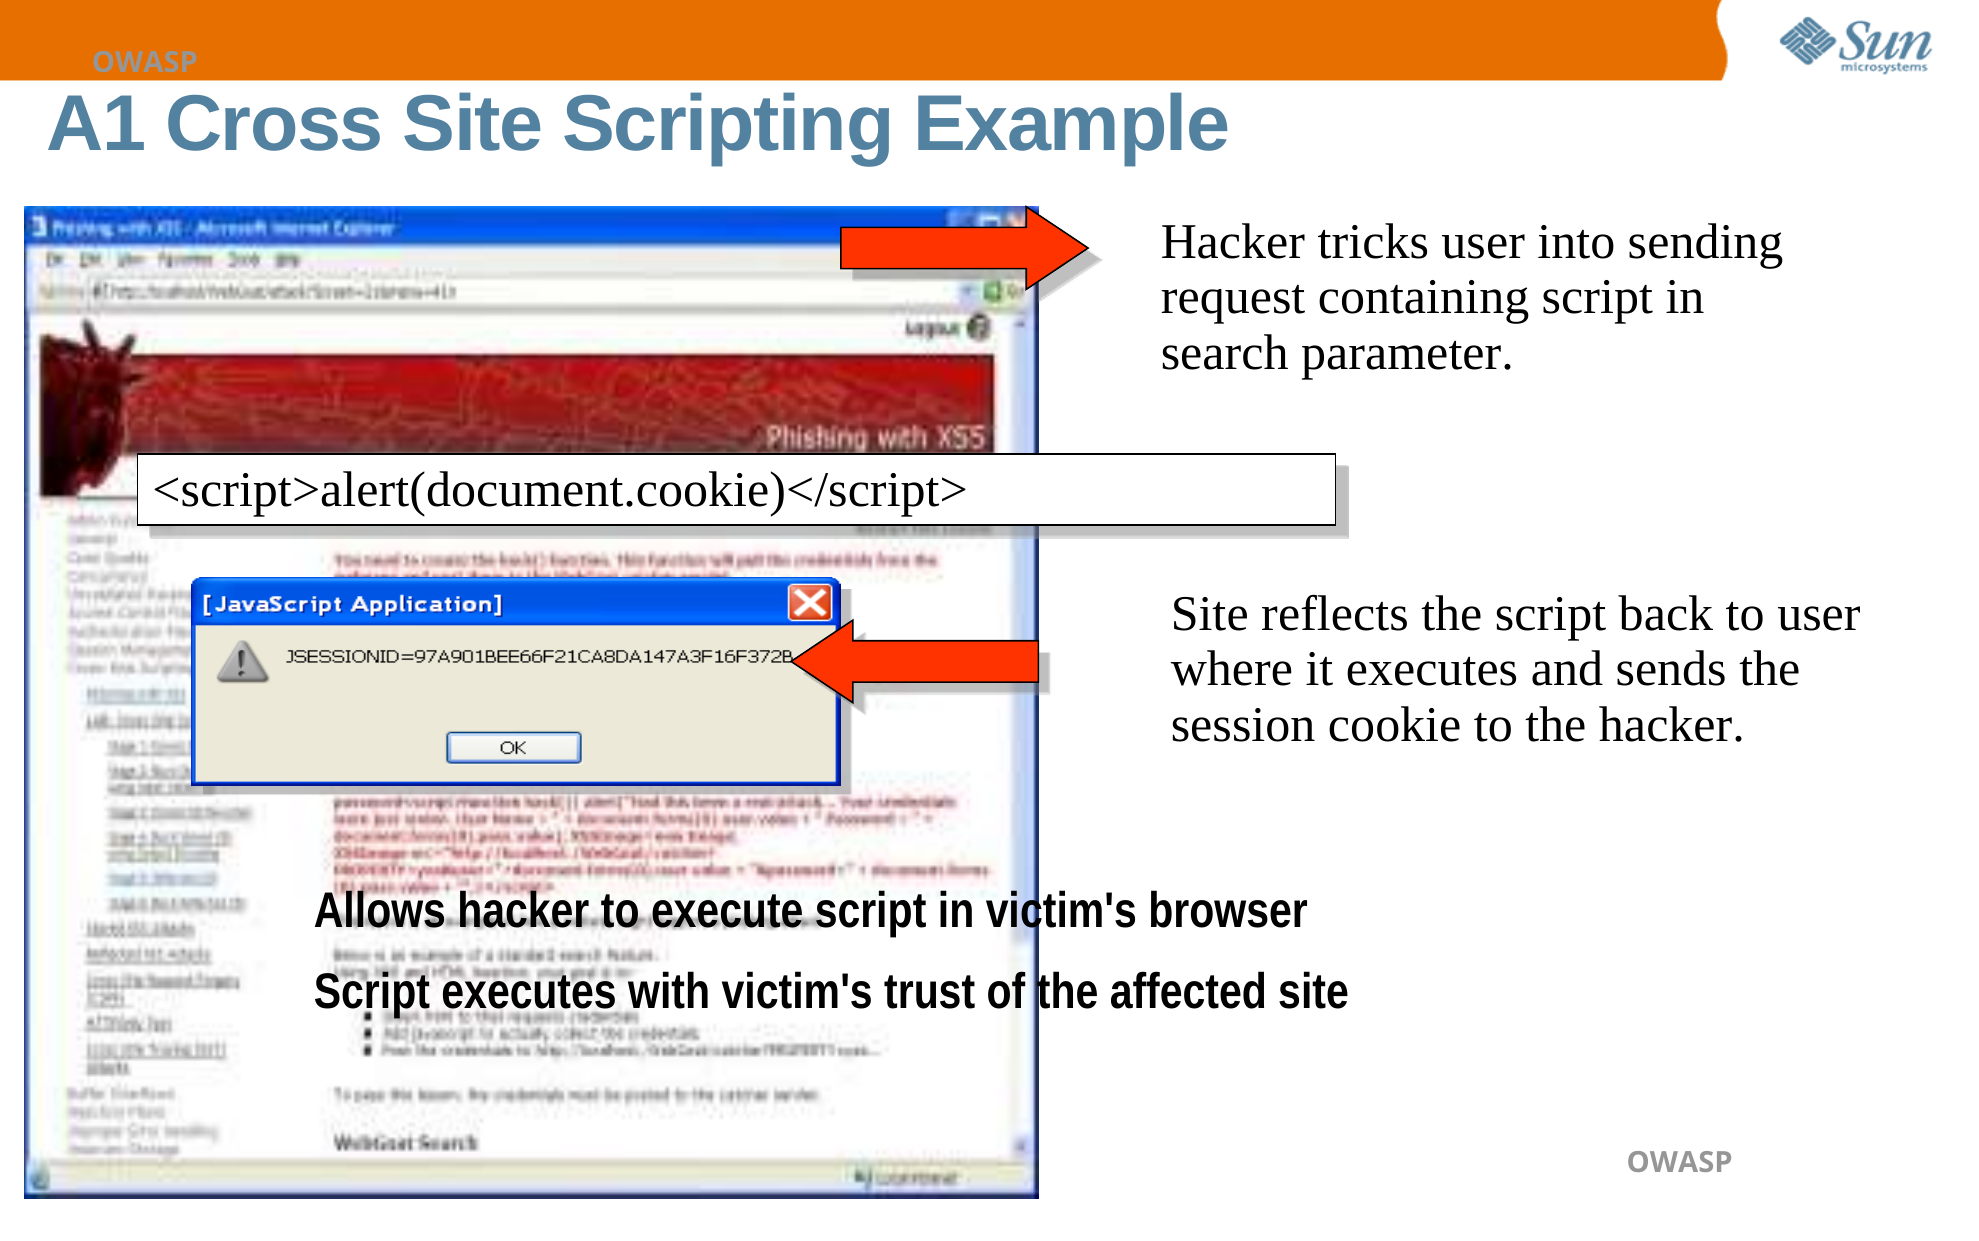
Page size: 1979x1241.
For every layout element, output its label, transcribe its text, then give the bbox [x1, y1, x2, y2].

text_box Site reflects the script back to user where it executes and sends the session cookie to the hacker. [1156, 578, 1889, 760]
title A1 Cross Site Scripting Example [46, 22, 1748, 230]
text_box Hacker tricks user into sending request containing script in search parameter. [1146, 206, 1812, 388]
picture [1027, 206, 1039, 214]
text_box [840, 206, 1089, 290]
picture [0, 0, 1979, 83]
picture [24, 206, 1039, 1199]
text_box <script>alert(document.cookie)</script> [137, 454, 1336, 525]
text_box Allows hacker to execute script in victim's browser Script executes with victim's trust of the affected site [219, 881, 1979, 1164]
text_box [791, 620, 1039, 703]
